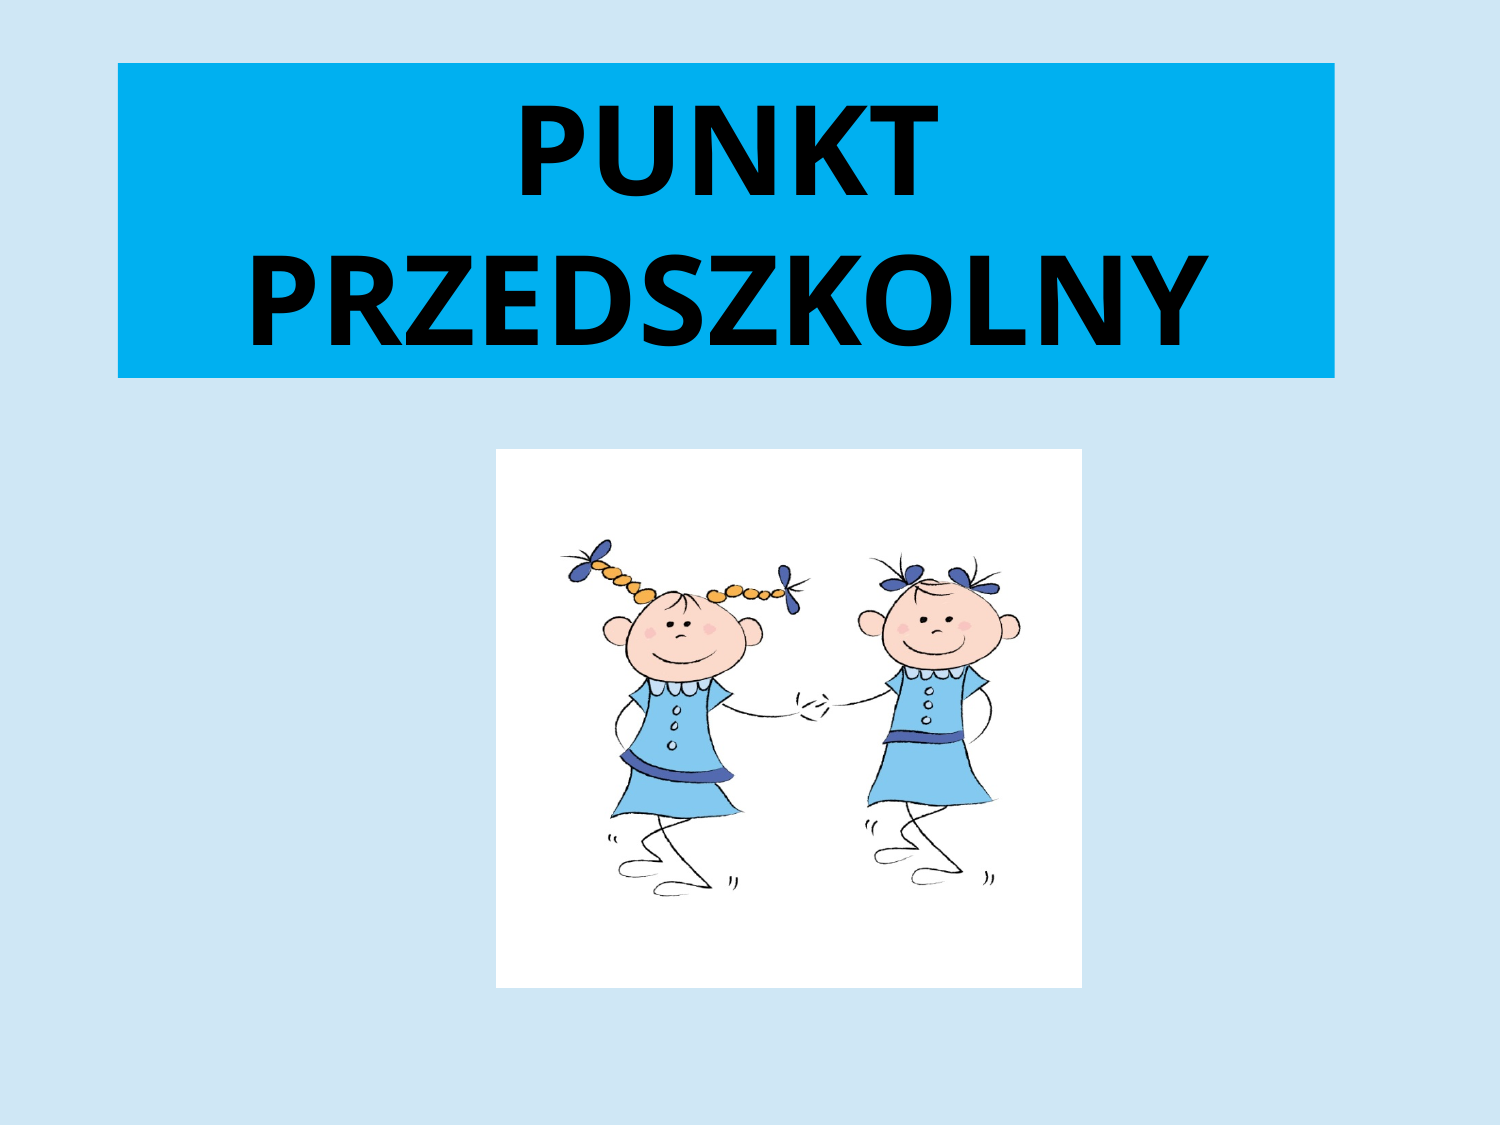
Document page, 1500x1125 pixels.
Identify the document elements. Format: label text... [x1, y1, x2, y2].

picture [527, 479, 1052, 957]
text_box PUNKT PRZEDSZKOLNY [117, 63, 1335, 378]
